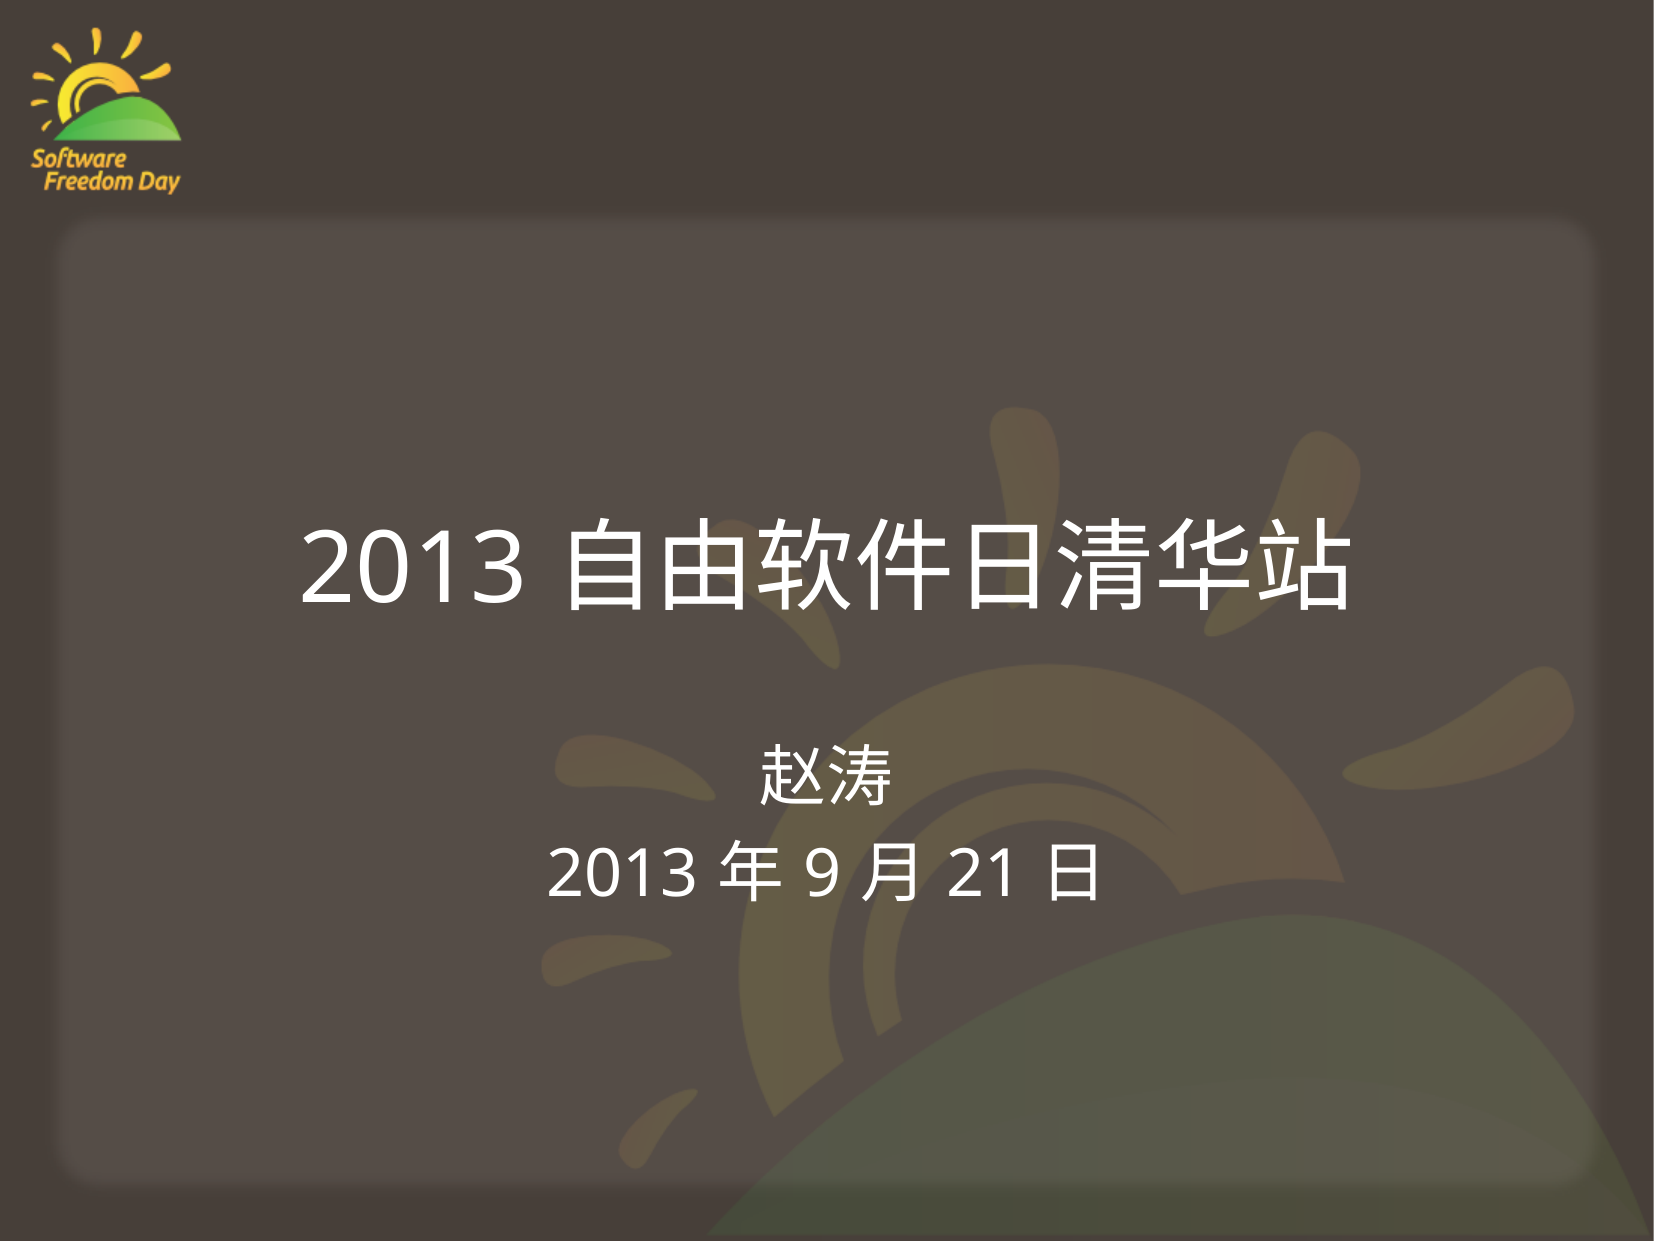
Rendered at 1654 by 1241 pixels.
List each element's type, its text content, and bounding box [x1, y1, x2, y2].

picture [0, 0, 1654, 1241]
subtitle 2013自由软件日清华站 赵涛 2013年9月21日 [146, 218, 1508, 1185]
